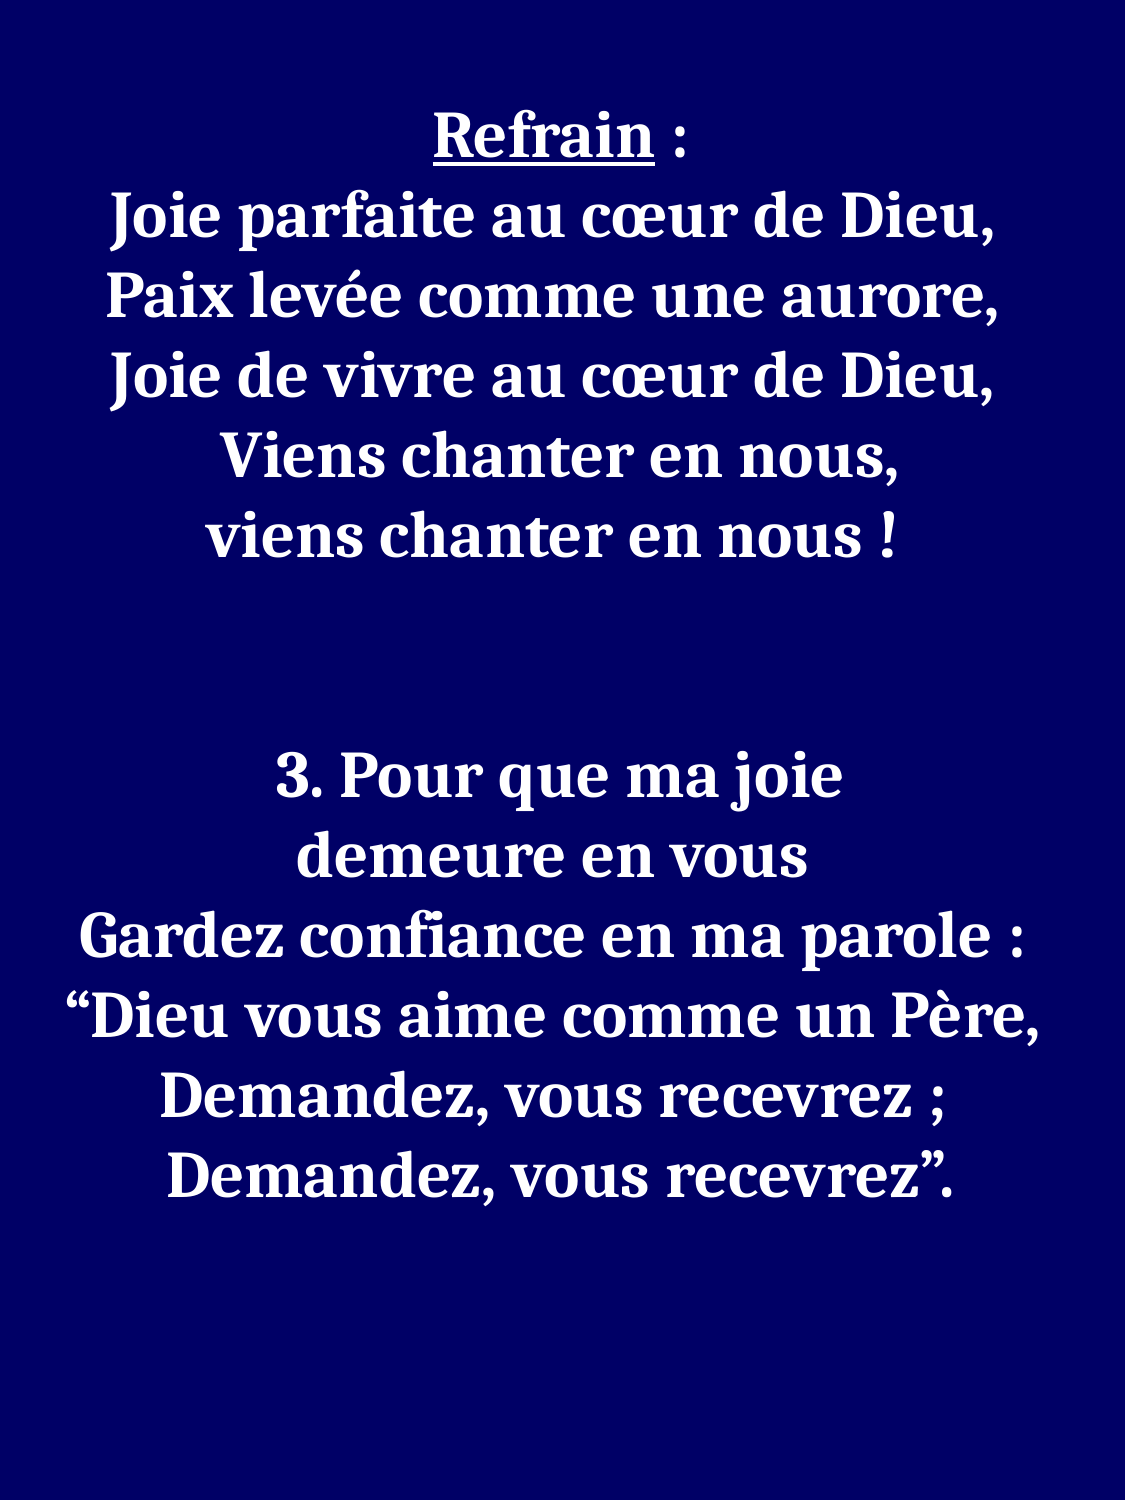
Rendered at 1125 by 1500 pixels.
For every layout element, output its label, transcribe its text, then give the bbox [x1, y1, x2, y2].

text_box Refrain : Joie parfaite au cœur de Dieu, Paix levée comme une aurore, Joie de vivre au cœur de Dieu, Viens chanter en nous, viens chanter en nous ! 3. Pour que ma joie demeure en vous Gardez confiance en ma parole : “Dieu vous aime comme un Père, Demandez, vous recevrez ; Demandez, vous recevrez”. [46, 23, 1075, 1219]
